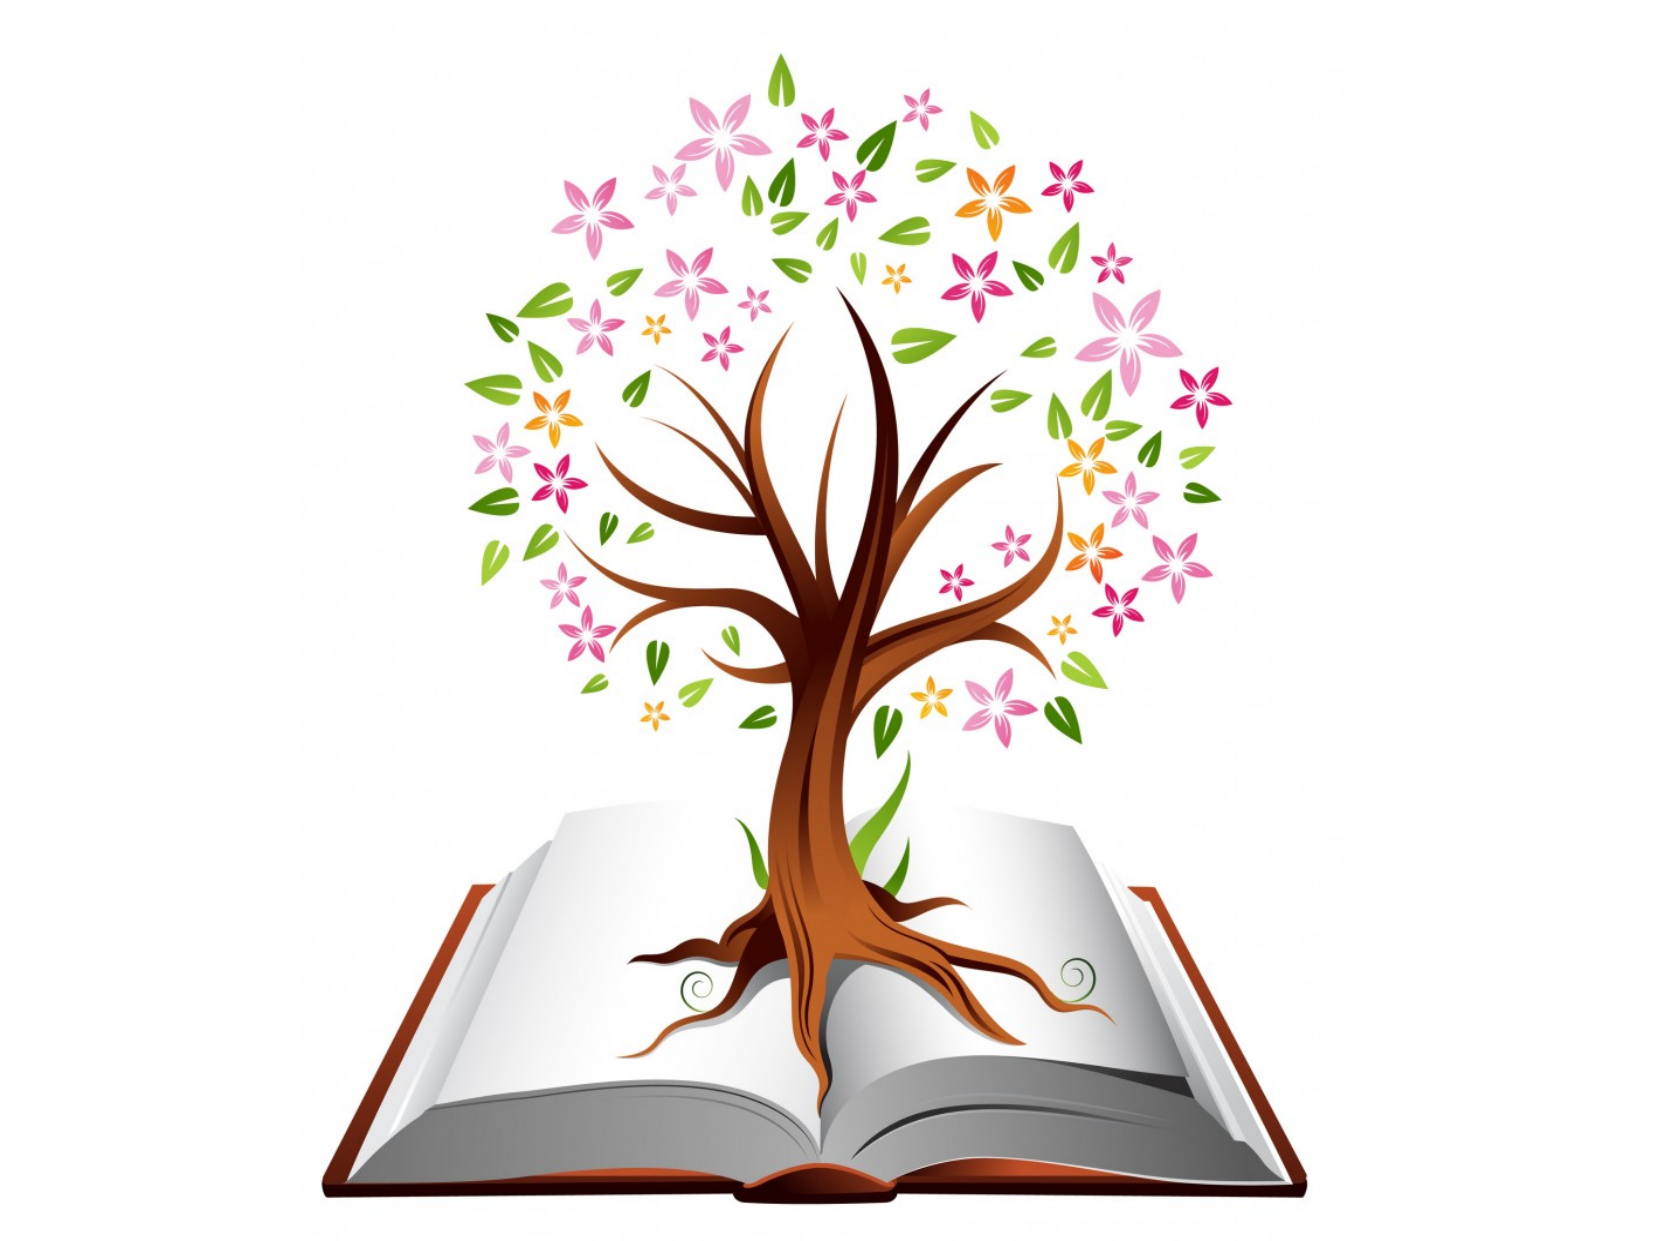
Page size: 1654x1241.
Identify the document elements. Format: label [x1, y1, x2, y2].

picture [283, 23, 1347, 1241]
